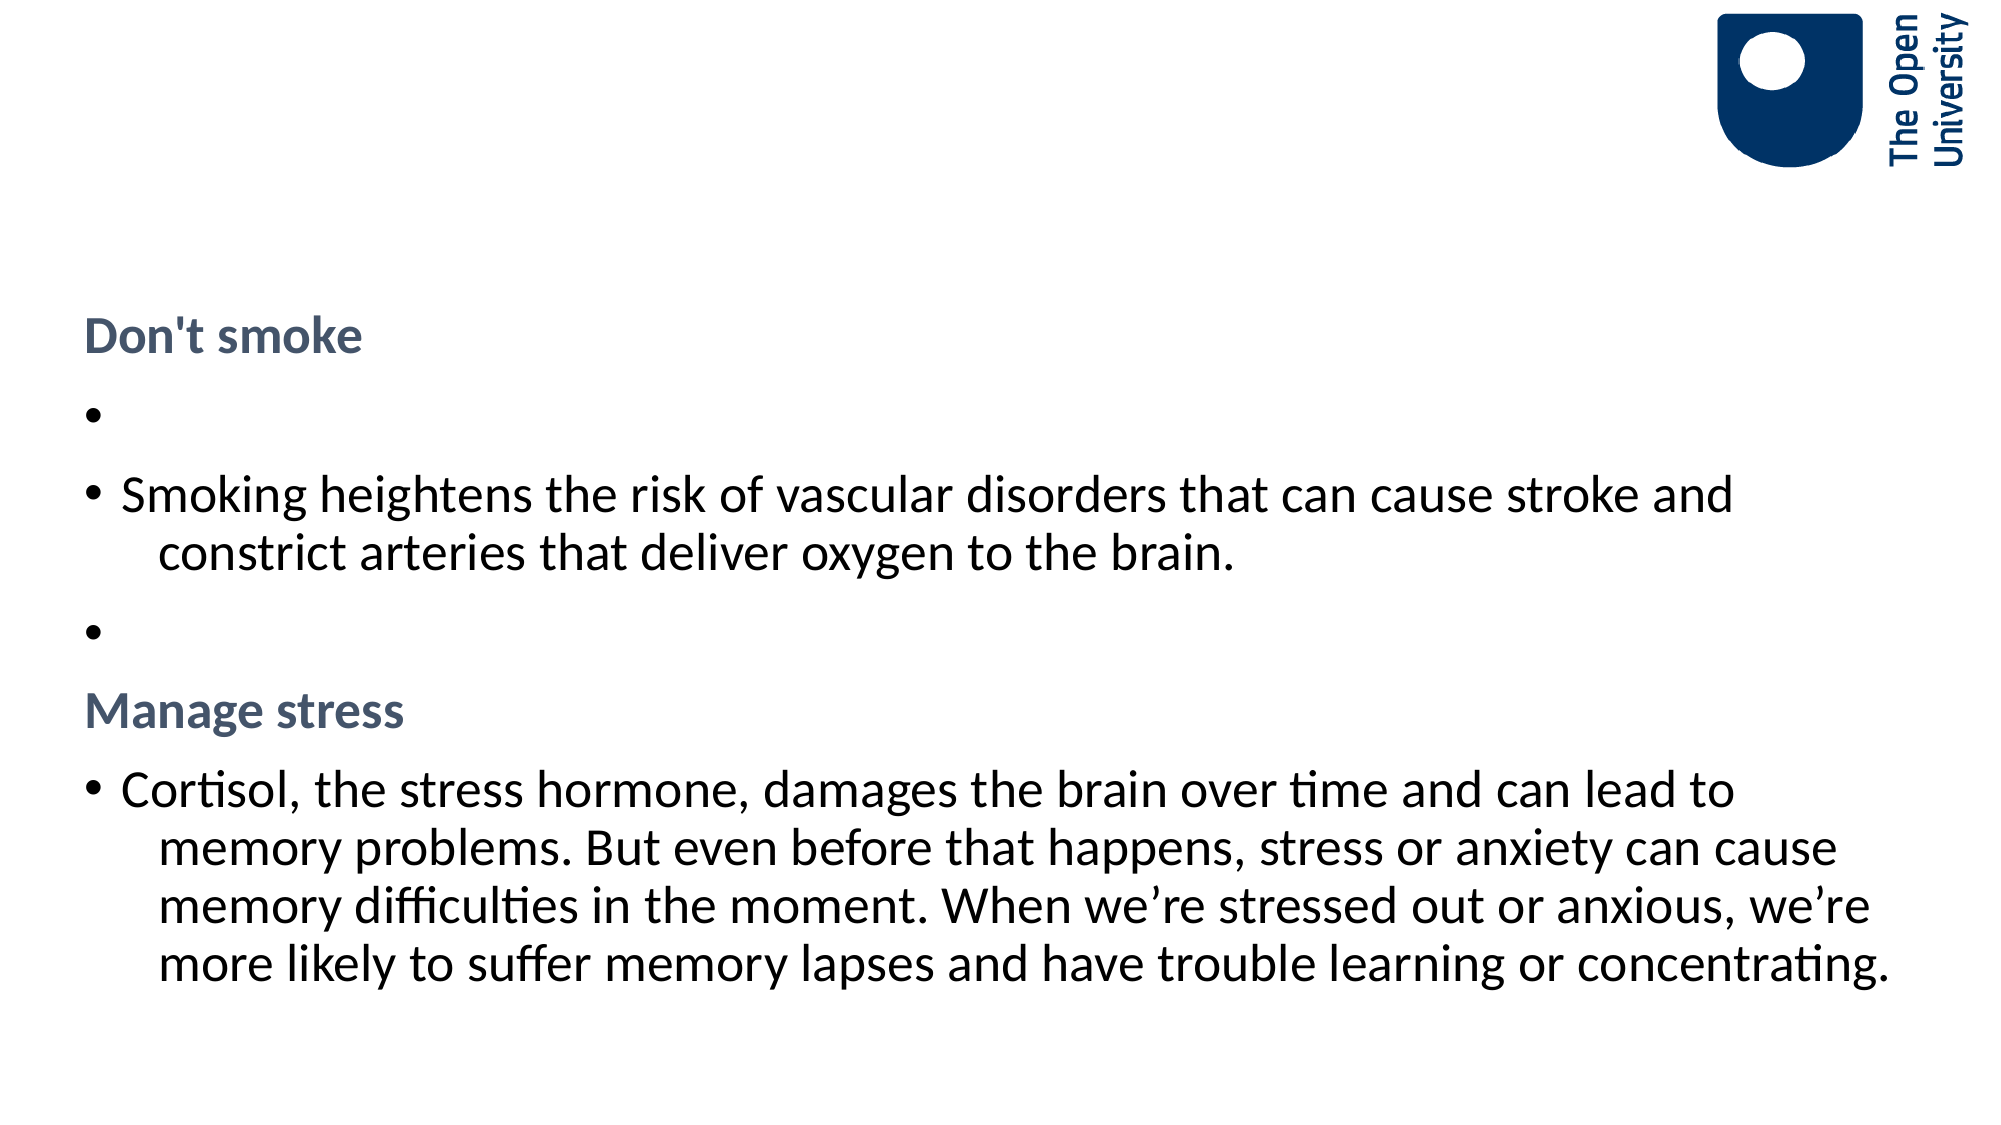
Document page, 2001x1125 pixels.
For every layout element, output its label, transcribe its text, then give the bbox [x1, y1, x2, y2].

list Don't smoke Smoking heightens the risk of vascular disorders that can cause stroke and constrict arteries that deliver oxygen to the brain. Manage stress Cortisol, the stress hormone, damages the brain over time and can lead to memory problems. But even before that happens, stress or anxiety can cause memory difficulties in the moment. When we’re stressed out or anxious, we’re more likely to suffer memory lapses and have trouble learning or concentrating. [69, 299, 1925, 1063]
picture [1716, 10, 1971, 170]
